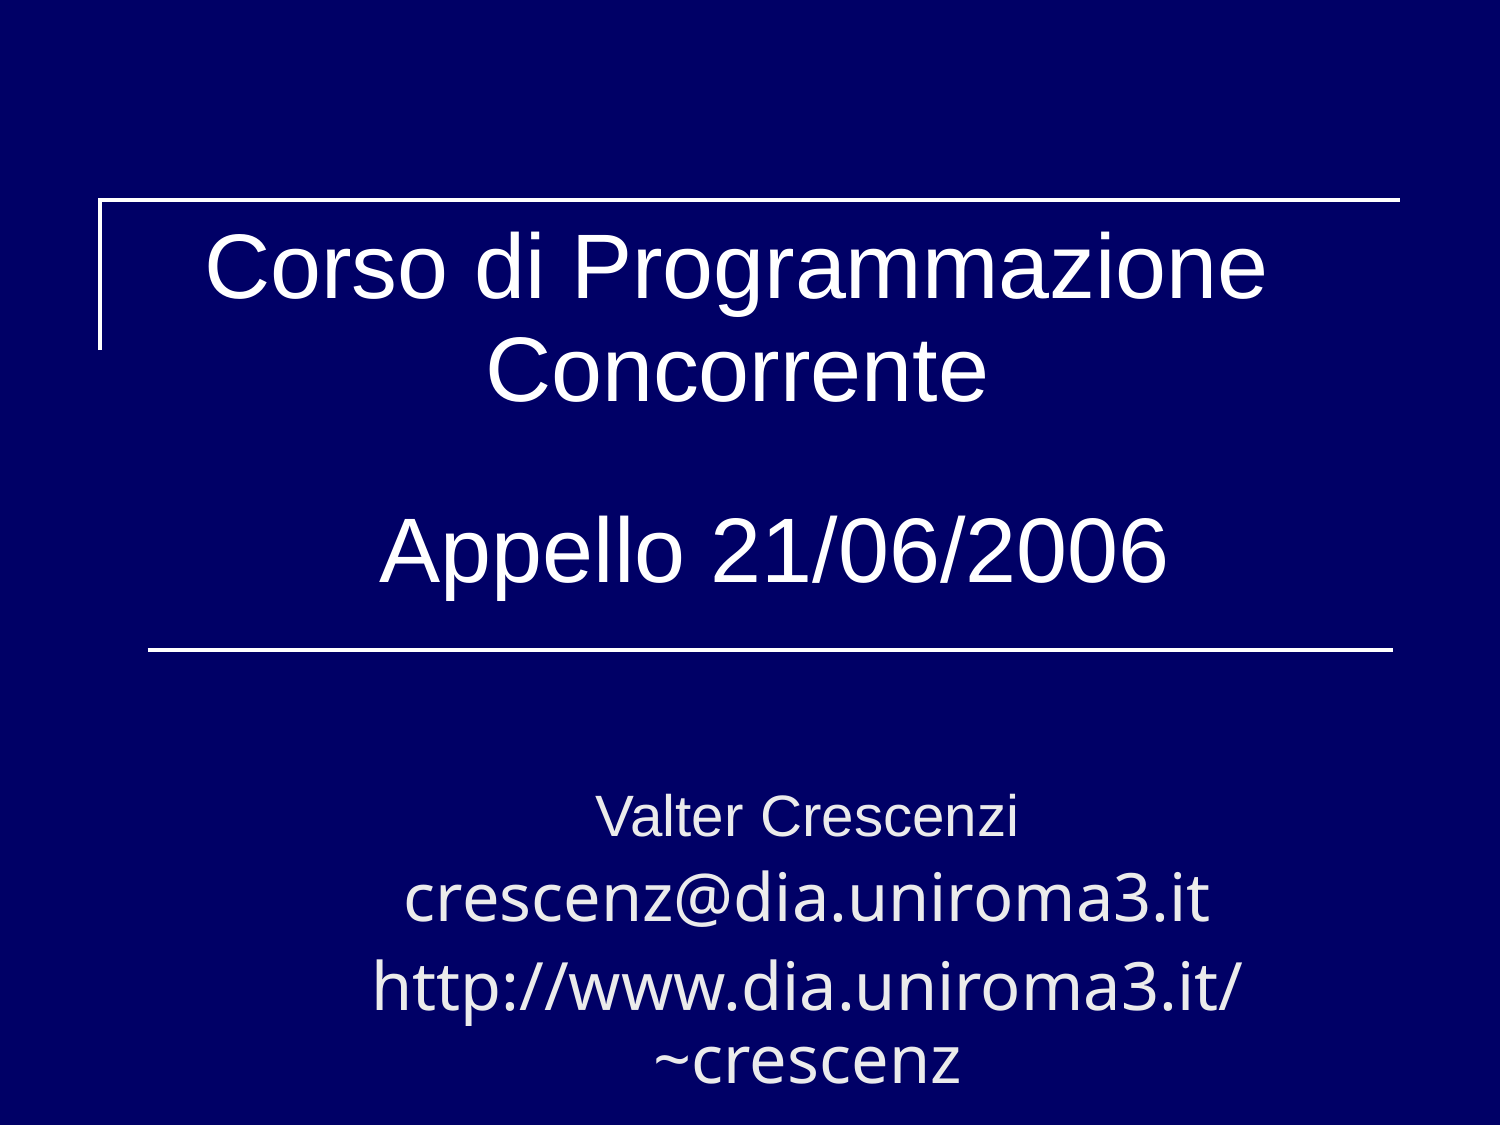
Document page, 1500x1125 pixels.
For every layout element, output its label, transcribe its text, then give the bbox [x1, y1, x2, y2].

title Appello 21/06/2006 [149, 491, 1401, 640]
subtitle Valter Crescenzi crescenz@dia.uniroma3.it http://www.dia.uniroma3.it/~crescenz [242, 786, 1318, 1033]
